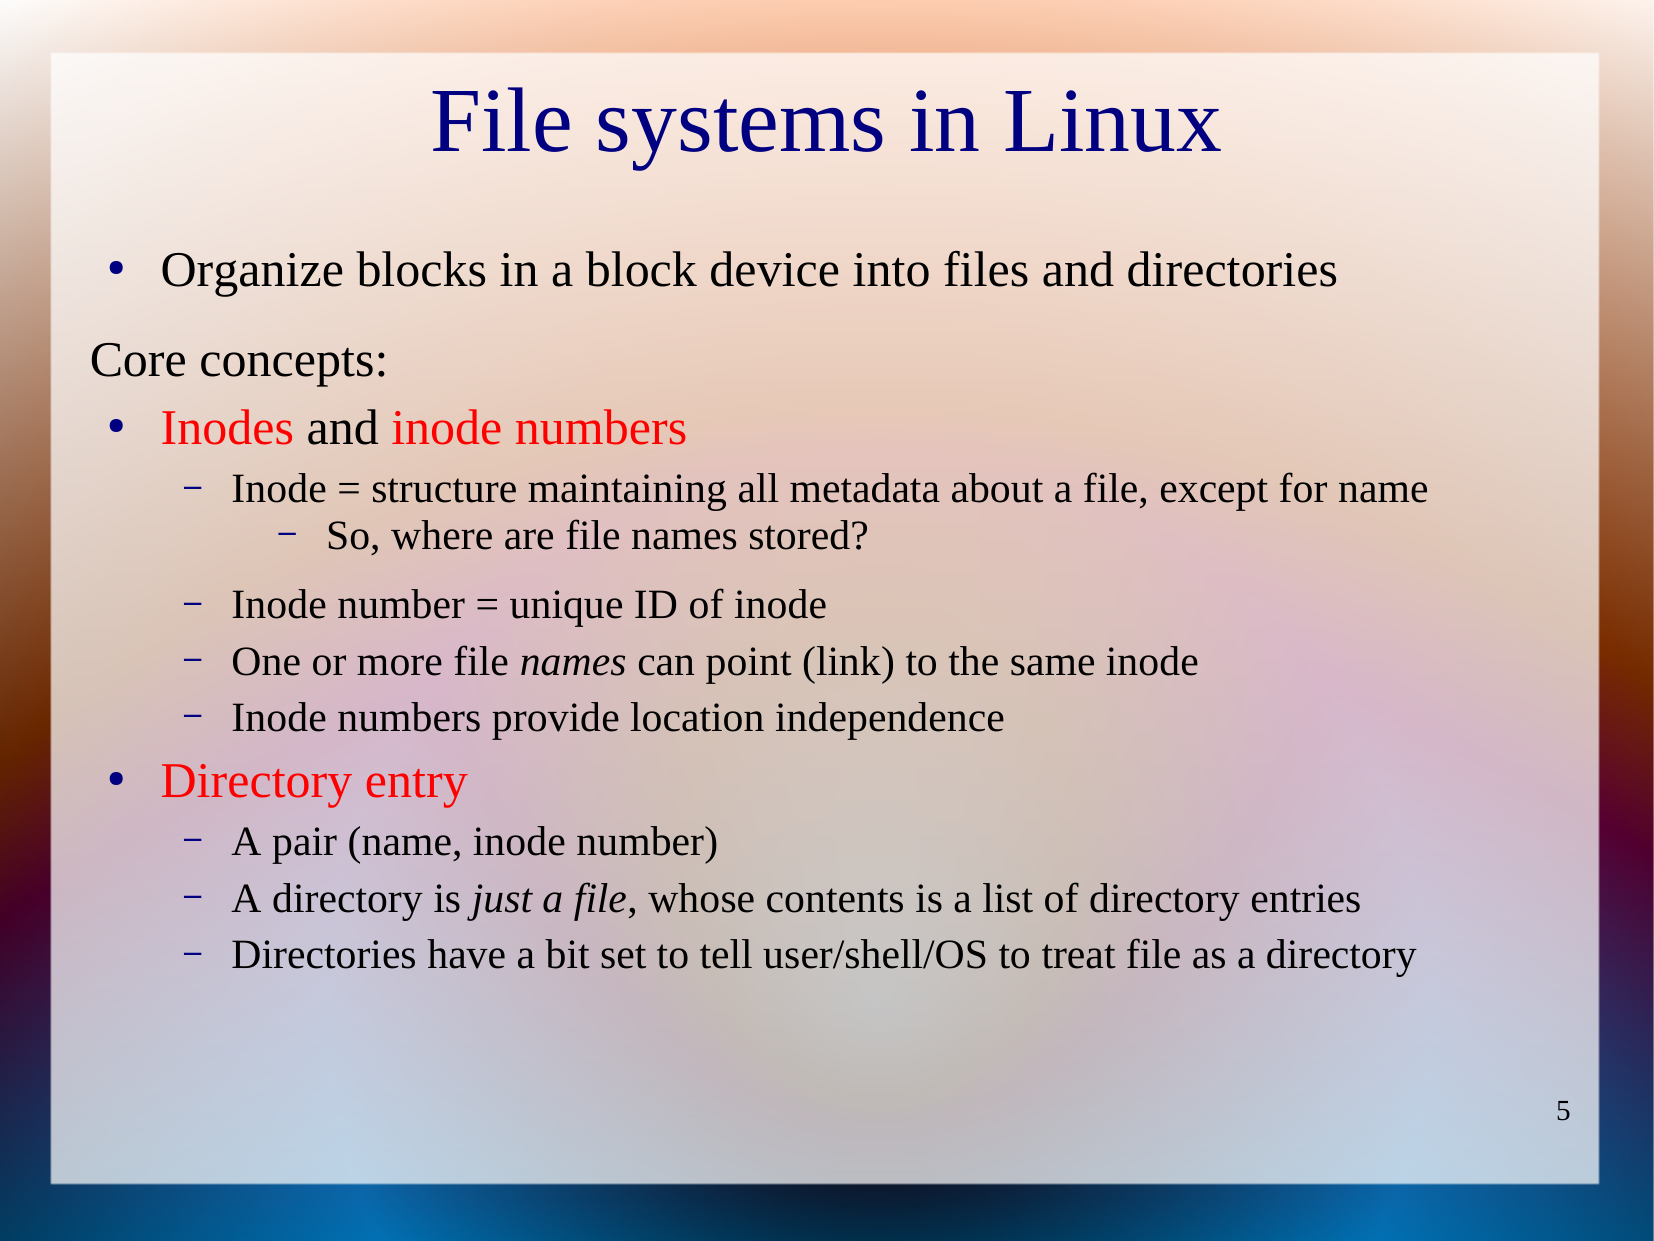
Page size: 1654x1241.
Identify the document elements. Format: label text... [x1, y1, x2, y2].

picture [0, 0, 1654, 1241]
title File systems in Linux [37, 38, 1618, 180]
list Organize blocks in a block device into files and directories Core concepts: Inodes and inode numbers Inode = structure maintaining all metadata about a file, except for name So, where are file names stored? Inode number = unique ID of inode One or more file names can point (link) to the same inode Inode numbers provide location independence Directory entry A pair (name, inode number) A directory is just a file, whose contents is a list of directory entries Directories have a bit set to tell user/shell/OS to treat file as a directory [75, 234, 1576, 1163]
